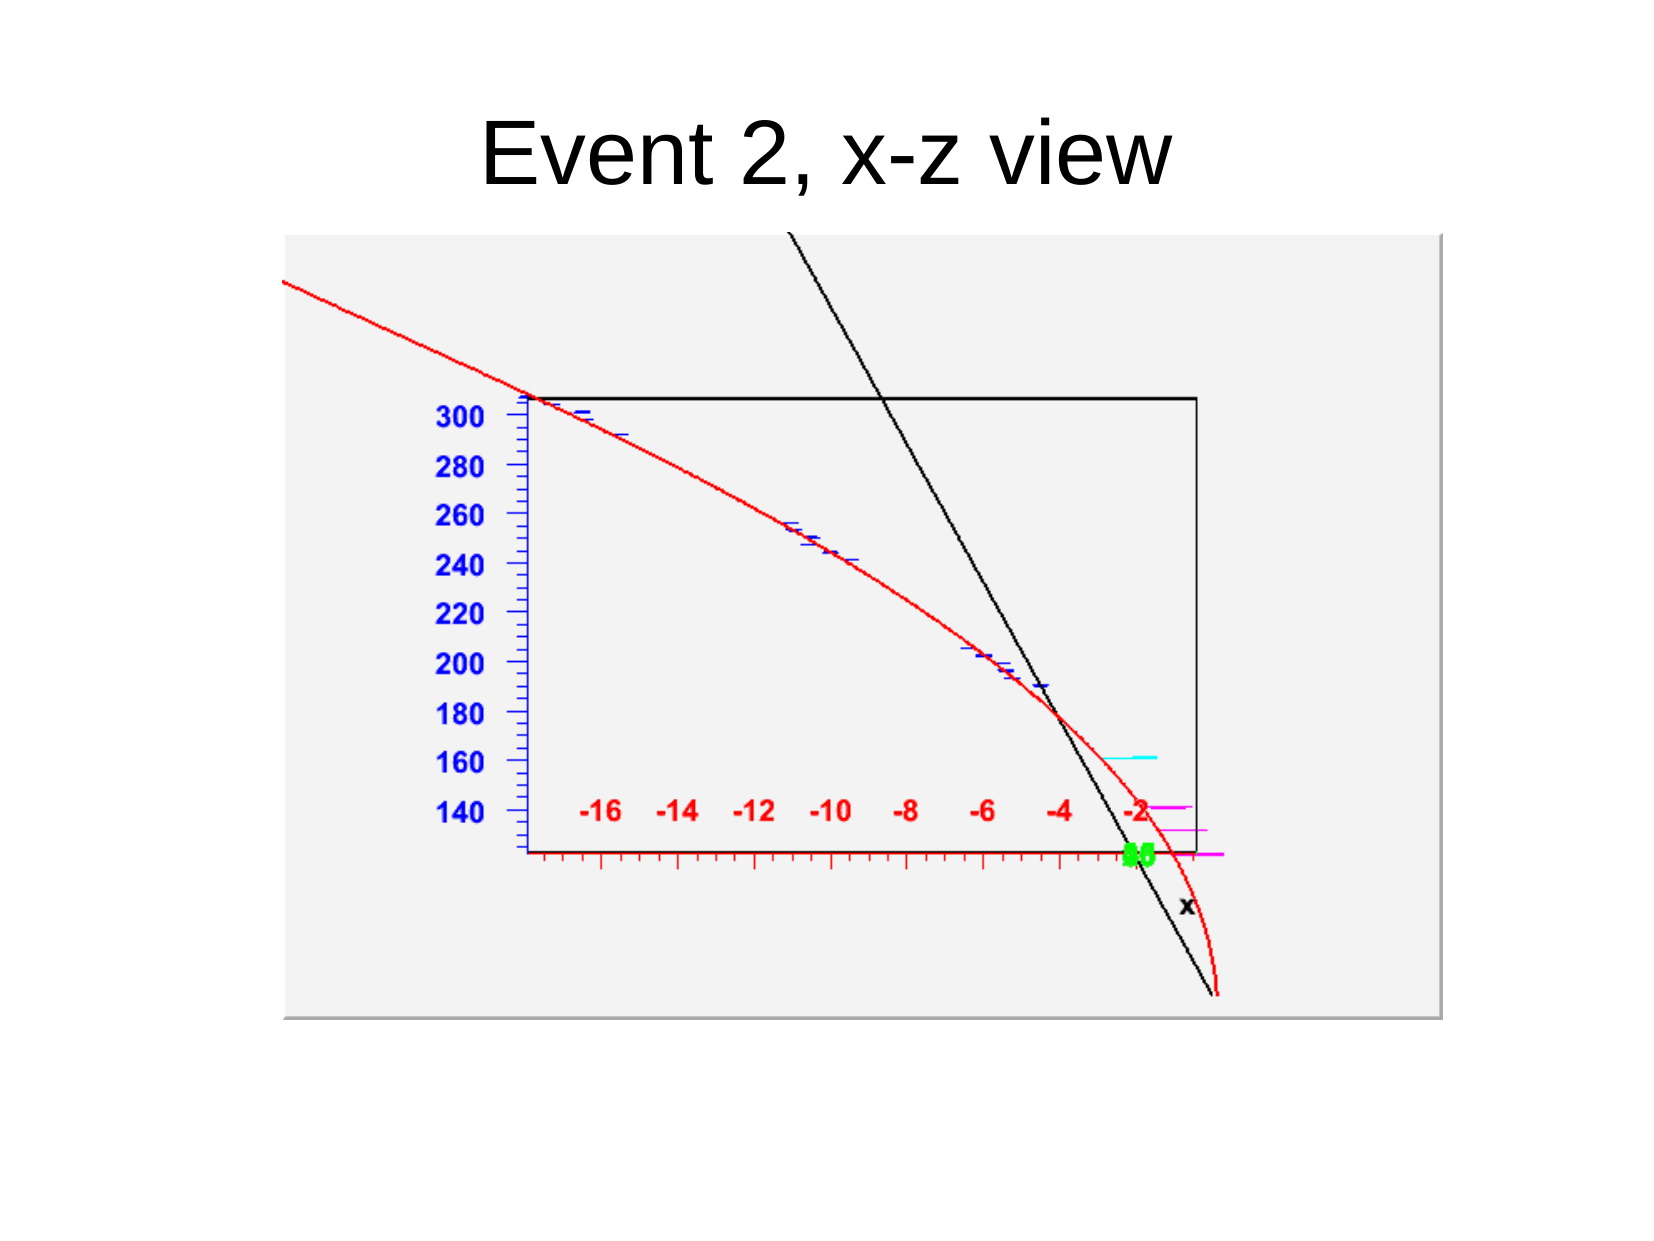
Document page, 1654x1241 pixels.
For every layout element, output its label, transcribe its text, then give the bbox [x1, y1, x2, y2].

title Event 2, x-z view [82, 56, 1571, 250]
picture [282, 250, 1443, 1020]
